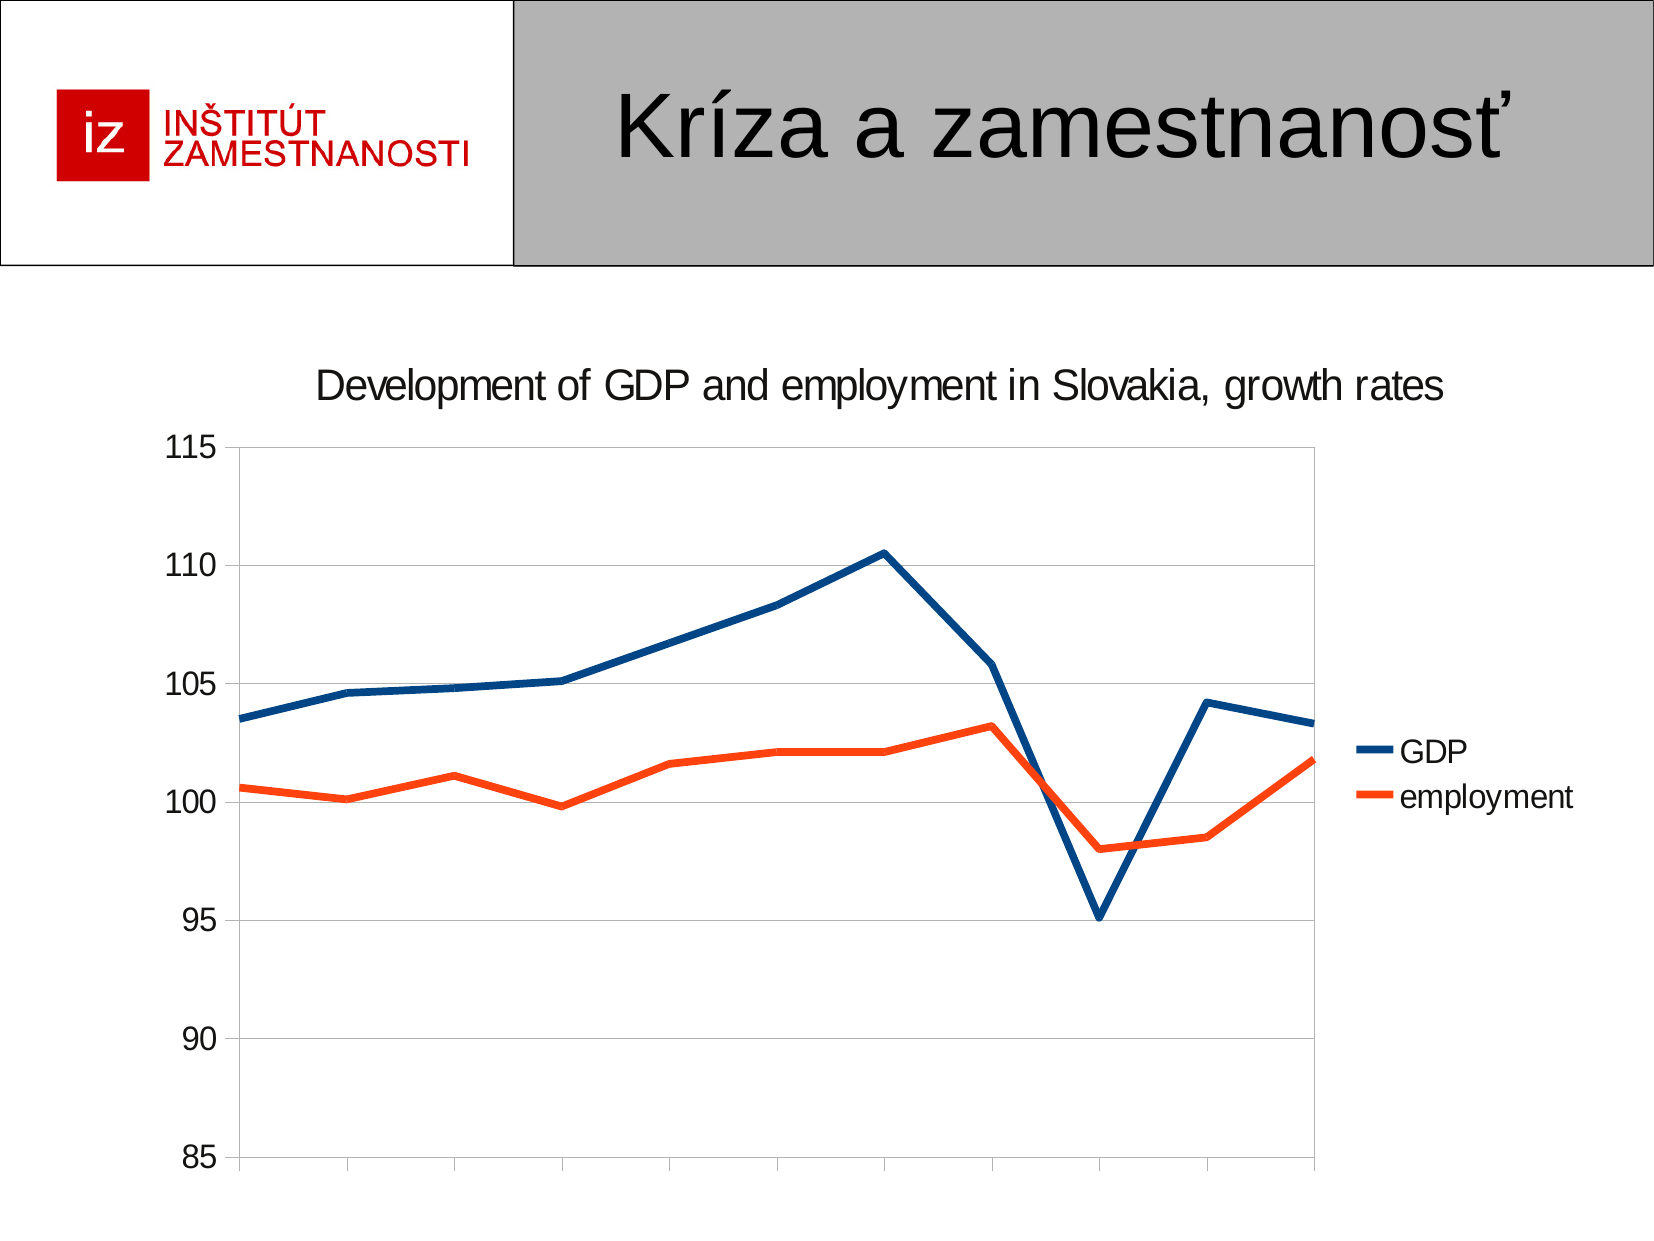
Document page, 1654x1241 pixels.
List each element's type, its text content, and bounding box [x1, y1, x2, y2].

picture [5, 8, 512, 257]
picture [134, 344, 1625, 1211]
title Kríza a zamestnanosť [561, 29, 1565, 237]
